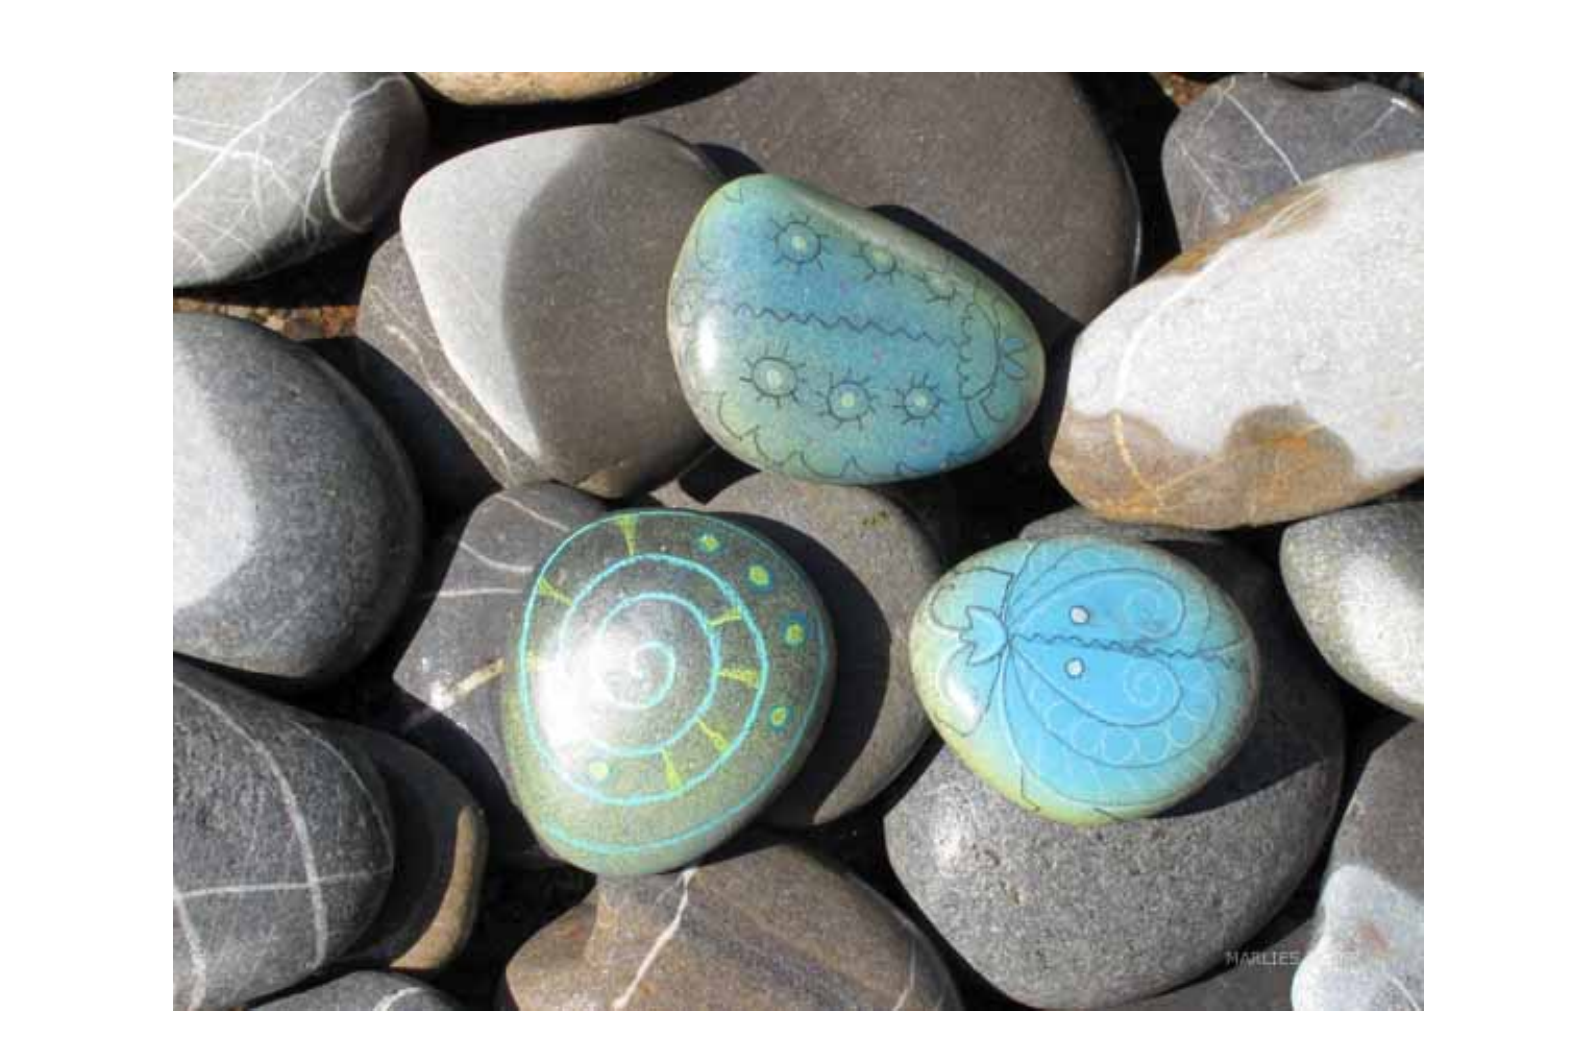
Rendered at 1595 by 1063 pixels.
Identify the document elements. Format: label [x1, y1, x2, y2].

picture [173, 72, 1424, 1011]
